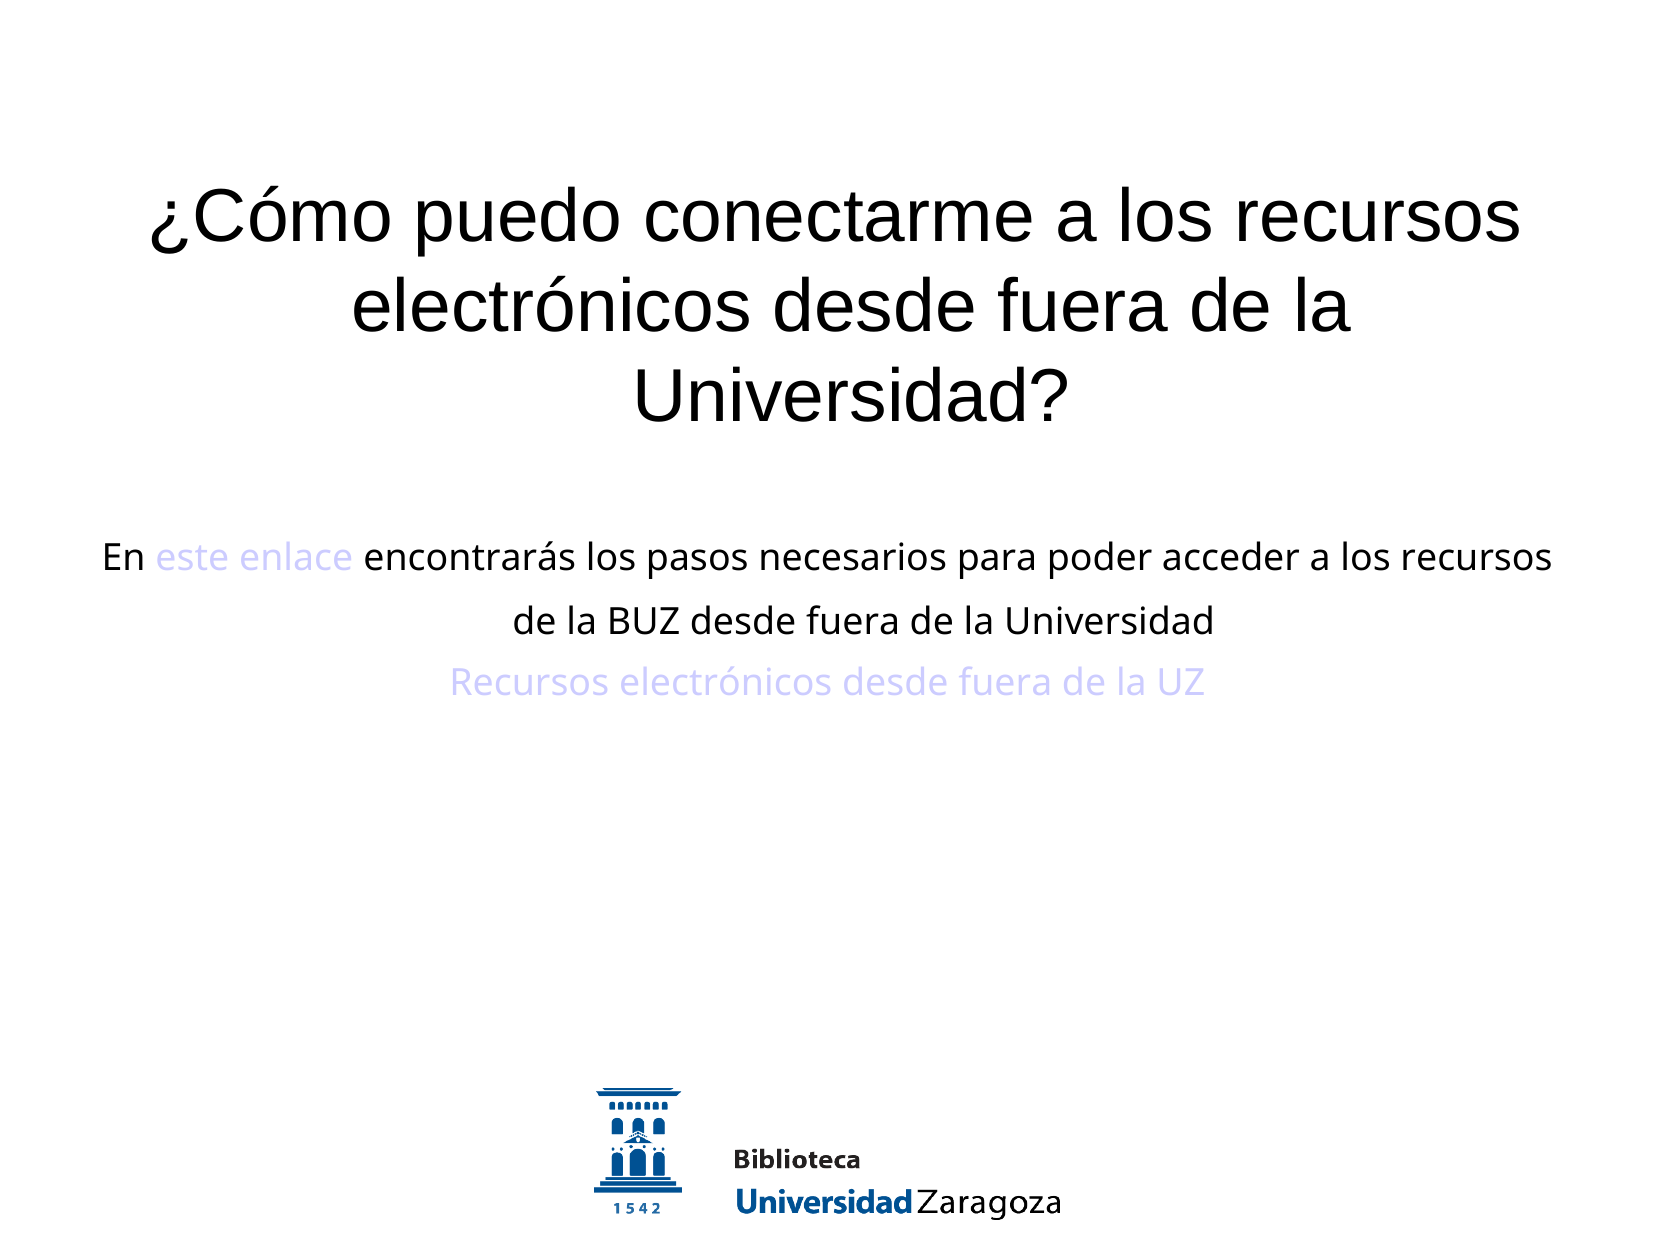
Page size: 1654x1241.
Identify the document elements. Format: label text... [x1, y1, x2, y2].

text_box ¿Cómo puedo conectarme a los recursos electrónicos desde fuera de la Universidad? [84, 112, 1584, 490]
picture [594, 1088, 1060, 1220]
text_box En este enlace encontrarás los pasos necesarios para poder acceder a los recursos de la BUZ desde fuera de la Universidad Recursos electrónicos desde fuera de la UZ [68, 509, 1585, 717]
